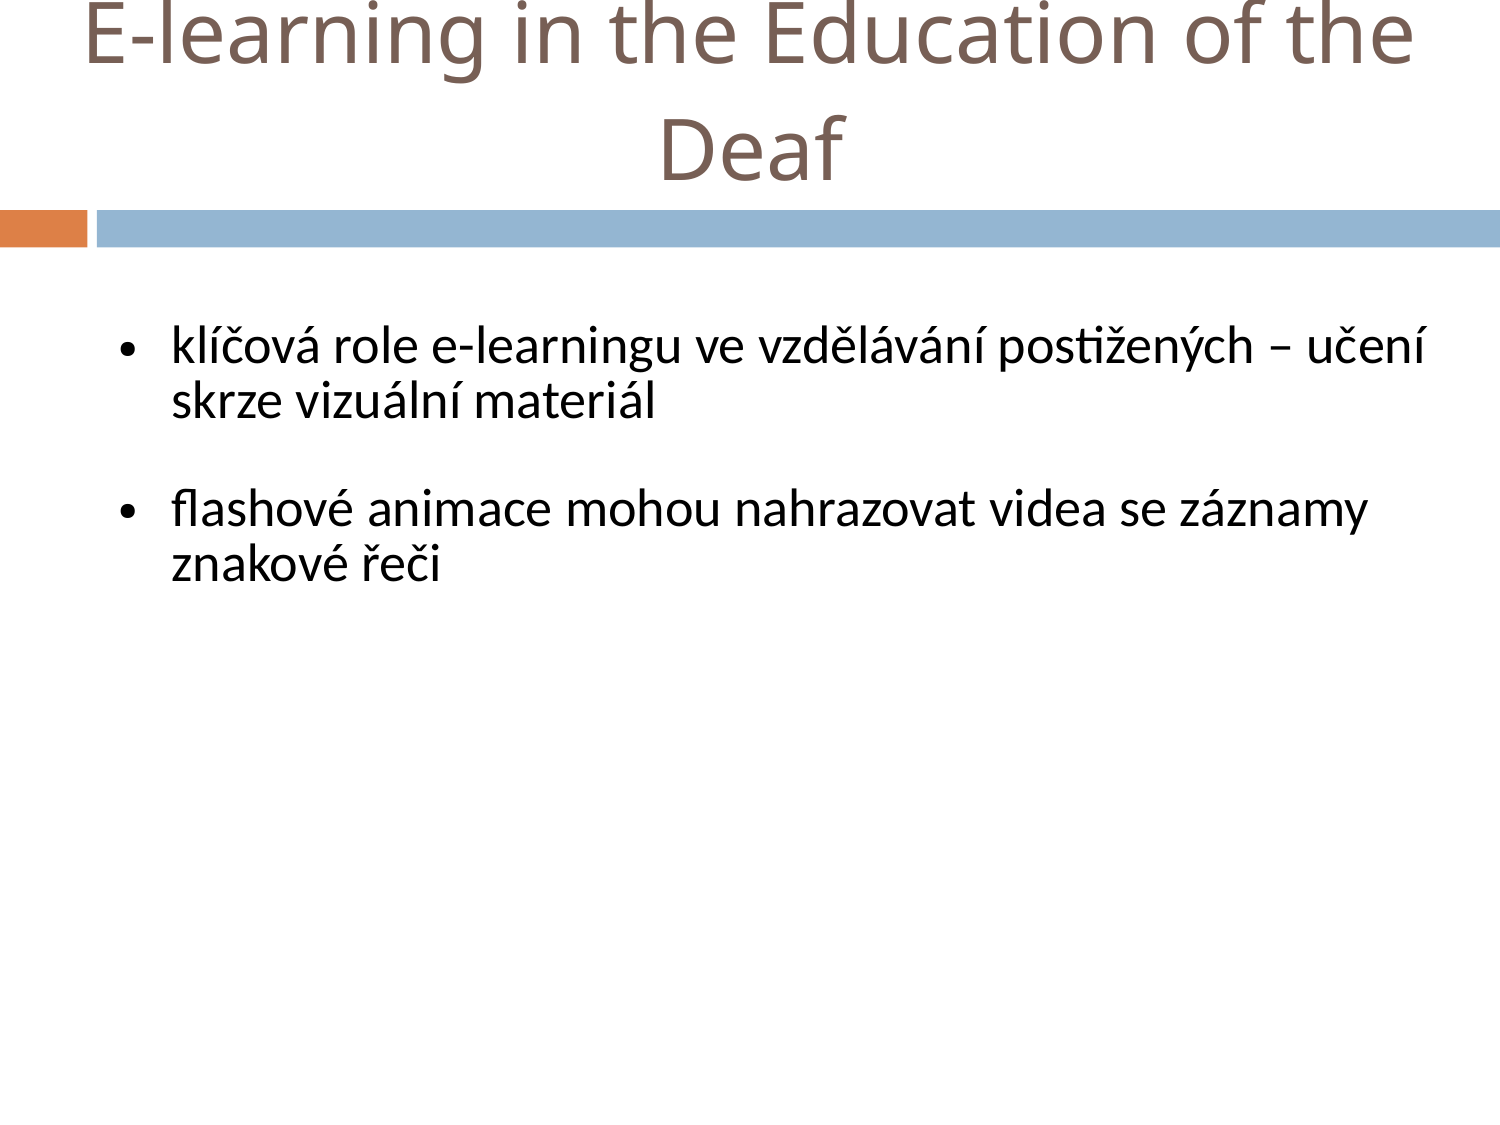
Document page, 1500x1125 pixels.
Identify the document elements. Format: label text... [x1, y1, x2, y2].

list klíčová role e-learningu ve vzdělávání postižených – učení skrze vizuální materiál flashové animace mohou nahrazovat videa se záznamy znakové řeči [100, 262, 1438, 1000]
title Tomáš Sklenák et al.: The Role of E-learning in the Education of the Deaf [0, 0, 1500, 213]
